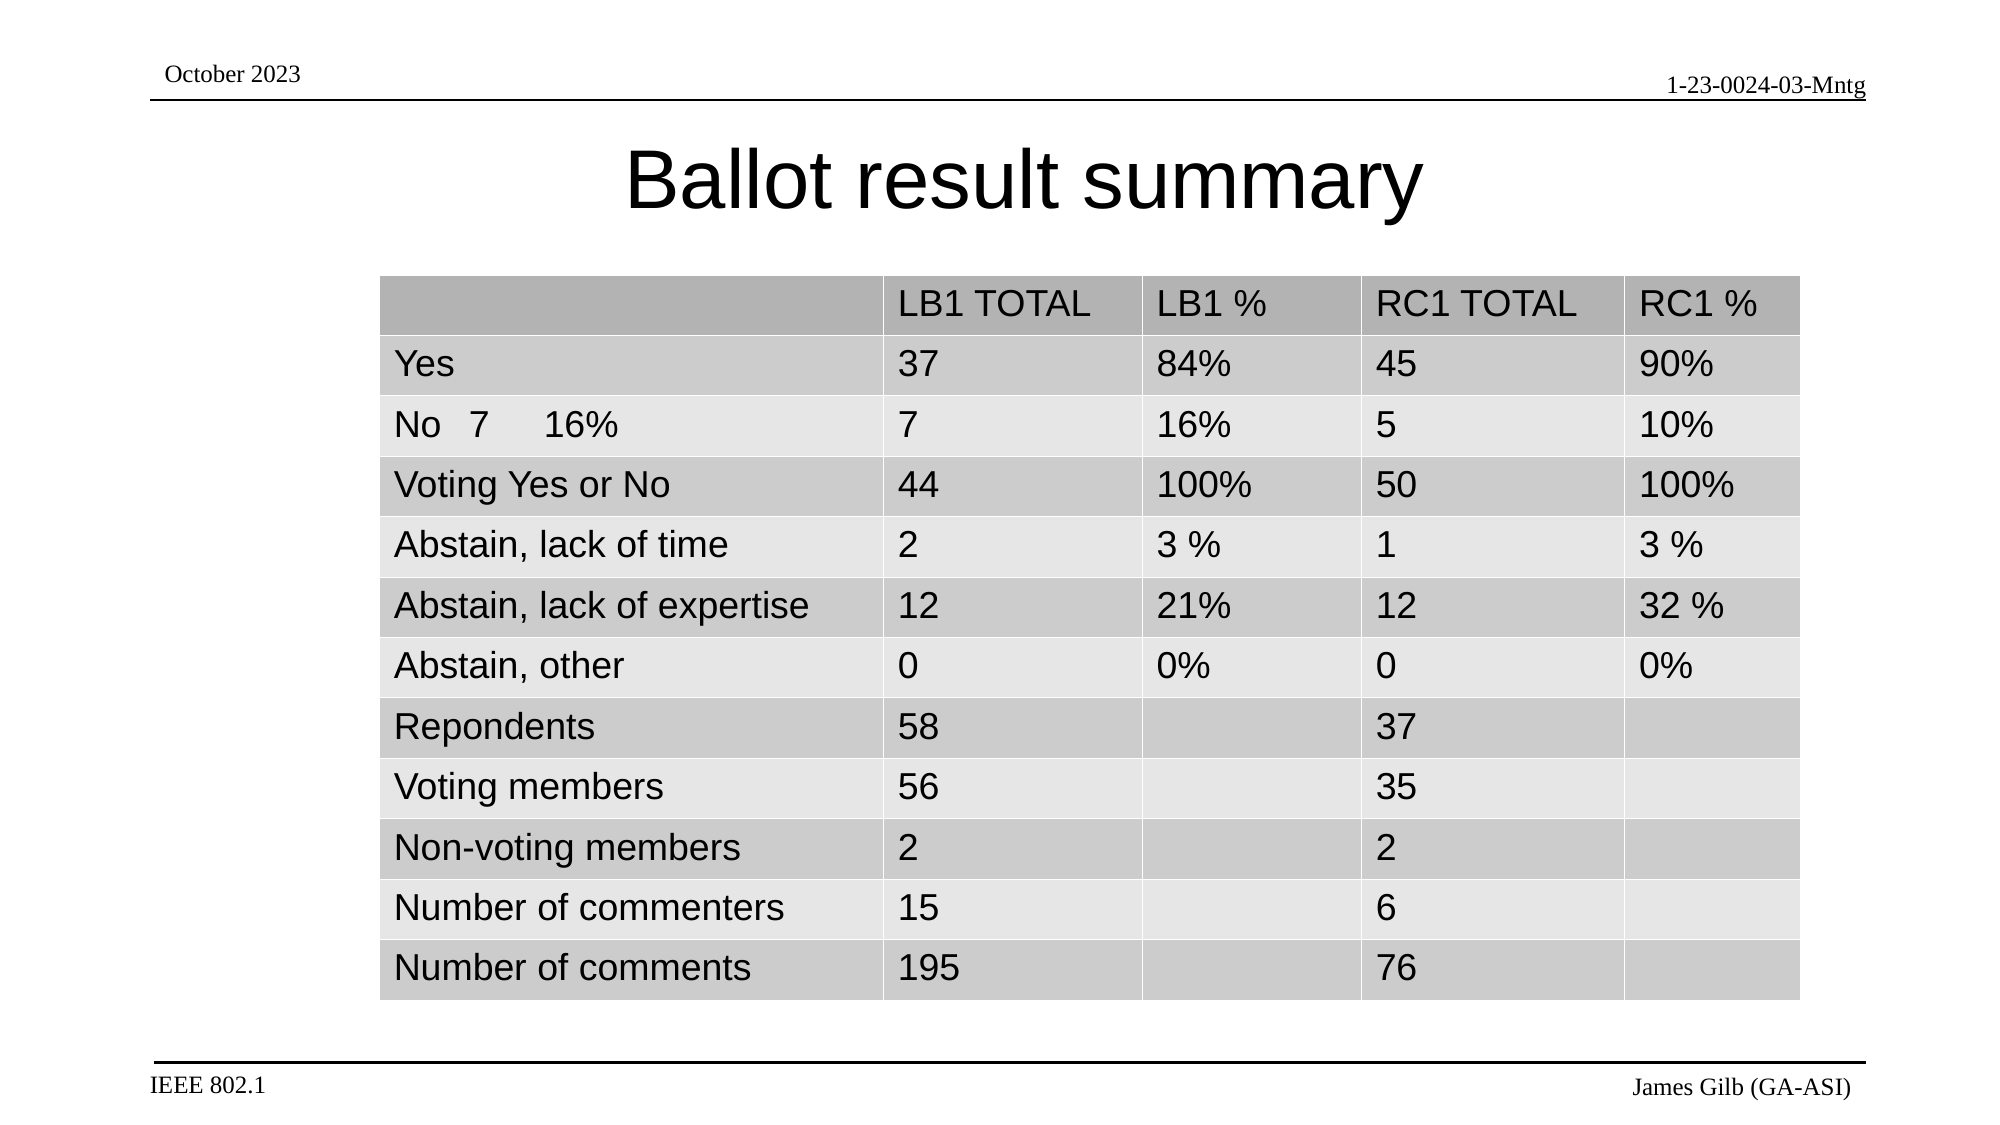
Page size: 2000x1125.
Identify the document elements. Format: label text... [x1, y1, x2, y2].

table_cell 90% [1625, 336, 1800, 395]
table_header RC1 % [1625, 276, 1800, 335]
table_cell 58 [884, 698, 1142, 758]
table_cell 3 % [1143, 517, 1361, 577]
table_cell [1625, 940, 1800, 1000]
table_cell 10% [1625, 396, 1800, 456]
table_cell 195 [884, 940, 1142, 1000]
table_cell 37 [1362, 698, 1624, 758]
table_cell Voting members [380, 759, 883, 818]
table_cell 16% [1143, 396, 1361, 456]
table_cell 0% [1143, 638, 1361, 697]
table_cell 84% [1143, 336, 1361, 395]
table_header [380, 276, 883, 335]
table_cell 7 [884, 396, 1142, 456]
table_cell Abstain, lack of time [380, 517, 883, 577]
table_header LB1 % [1143, 276, 1361, 335]
title Ballot result summary [149, 112, 1900, 238]
table_cell 12 [1362, 578, 1624, 637]
table_cell Repondents [380, 698, 883, 758]
table_cell 2 [884, 819, 1142, 879]
table_cell Voting Yes or No [380, 457, 883, 516]
table_cell [1143, 698, 1361, 758]
table_cell 15 [884, 880, 1142, 939]
table_cell 3 % [1625, 517, 1800, 577]
table_cell 1 [1362, 517, 1624, 577]
table_cell [1143, 940, 1361, 1000]
table_header LB1 TOTAL [884, 276, 1142, 335]
table_cell 100% [1625, 457, 1800, 516]
table_cell 45 [1362, 336, 1624, 395]
table_cell 32 % [1625, 578, 1800, 637]
table_cell 50 [1362, 457, 1624, 516]
table_cell 0 [884, 638, 1142, 697]
table_cell 2 [1362, 819, 1624, 879]
table_cell [1625, 819, 1800, 879]
table_cell Abstain, other [380, 638, 883, 697]
table_cell 44 [884, 457, 1142, 516]
table_cell 56 [884, 759, 1142, 818]
table_cell 76 [1362, 940, 1624, 1000]
table_cell 37 [884, 336, 1142, 395]
table_cell [1625, 759, 1800, 818]
table_cell [1143, 819, 1361, 879]
table_cell [1625, 880, 1800, 939]
table_cell 0 [1362, 638, 1624, 697]
table_cell 35 [1362, 759, 1624, 818]
table_cell 100% [1143, 457, 1361, 516]
table_cell Yes [380, 336, 883, 395]
table_cell [1143, 759, 1361, 818]
table_cell No 7 16% [380, 396, 883, 456]
table_cell [1625, 698, 1800, 758]
table_cell Number of comments [380, 940, 883, 1000]
table_cell [1143, 880, 1361, 939]
table_cell 12 [884, 578, 1142, 637]
table_cell Number of commenters [380, 880, 883, 939]
table_cell 0% [1625, 638, 1800, 697]
table_cell Non-voting members [380, 819, 883, 879]
table_cell 2 [884, 517, 1142, 577]
table_cell 6 [1362, 880, 1624, 939]
table_cell 5 [1362, 396, 1624, 456]
table_cell 21% [1143, 578, 1361, 637]
table_cell Abstain, lack of expertise [380, 578, 883, 637]
table_header RC1 TOTAL [1362, 276, 1624, 335]
